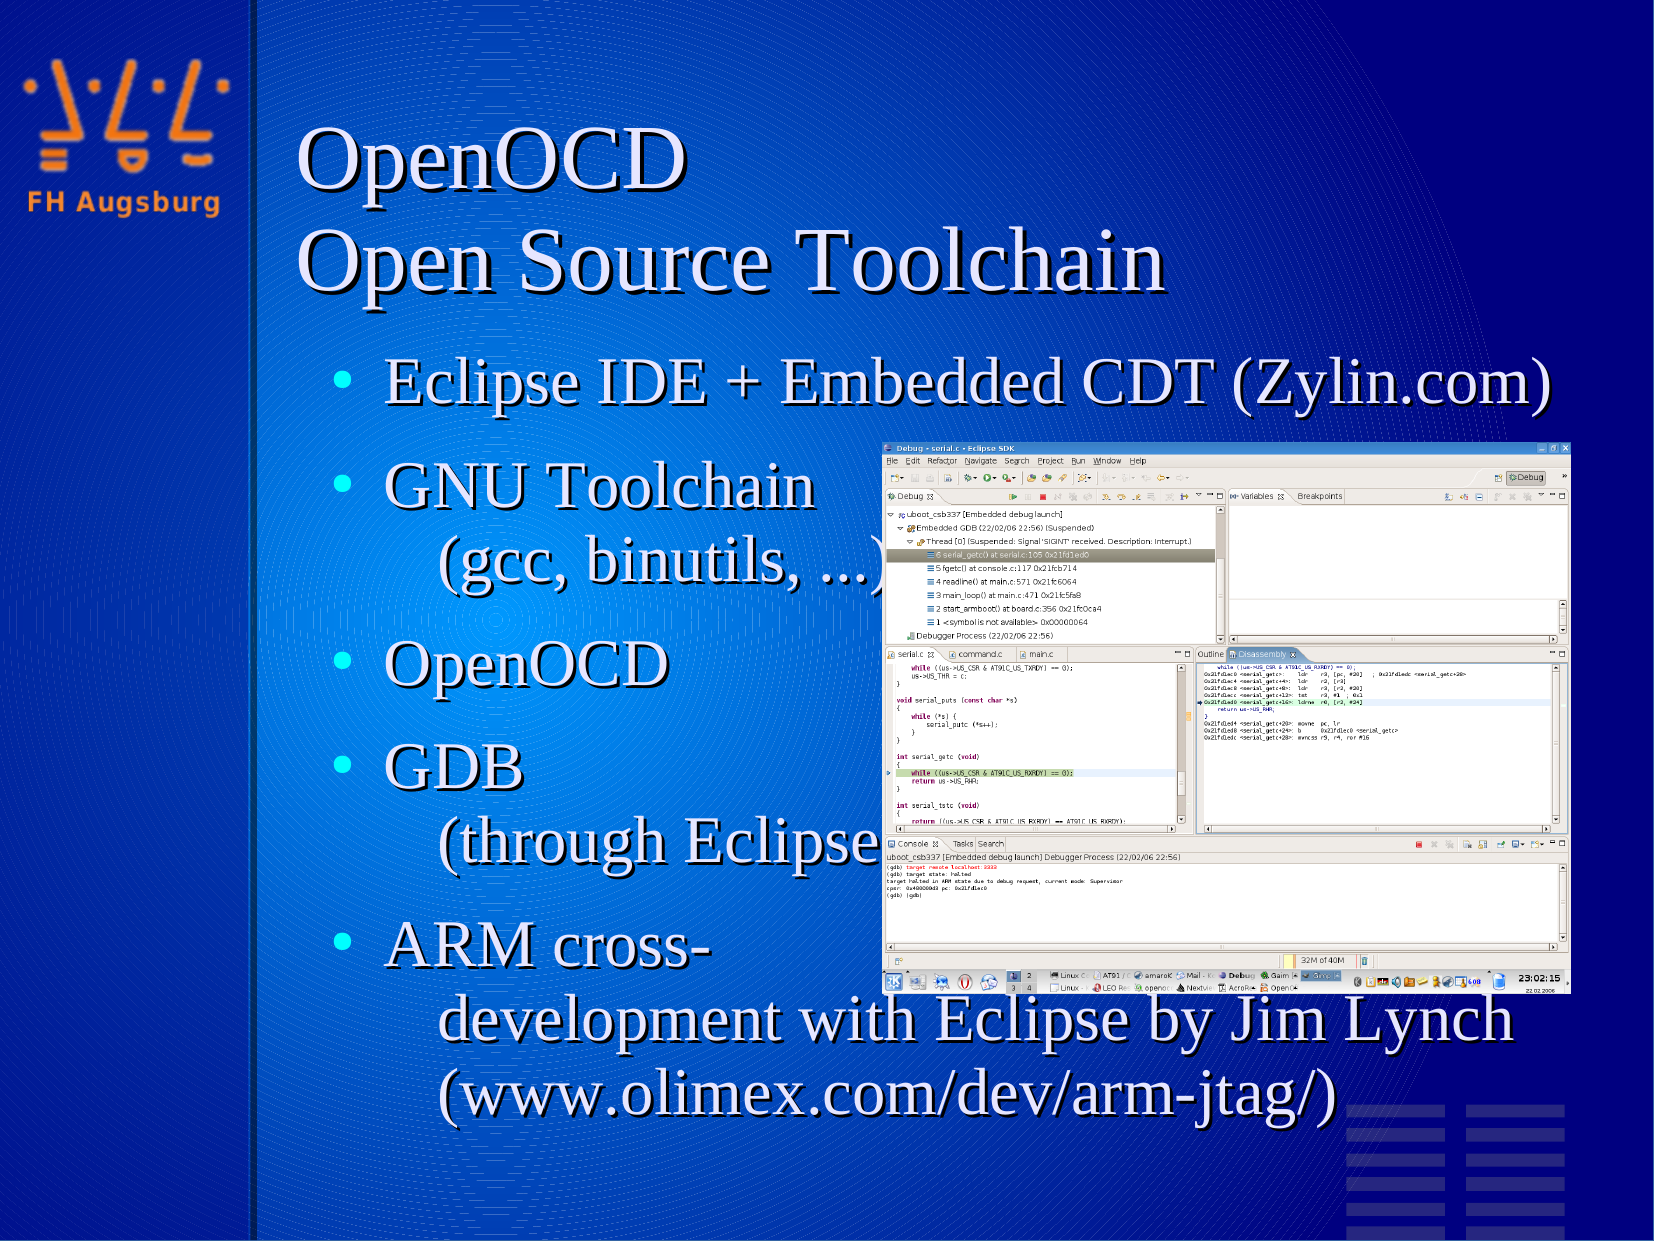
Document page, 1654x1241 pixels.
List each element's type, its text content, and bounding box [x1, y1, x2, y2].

title OpenOCD Open Source Toolchain [295, 97, 1533, 320]
list Eclipse IDE + Embedded CDT (Zylin.com) GNU Toolchain (gcc, binutils, ...) OpenOCD GDB (through Eclipse) ARM cross- development with Eclipse by Jim Lynch (www.olimex.com/dev/arm-jtag/) [295, 344, 1595, 1190]
picture [14, 58, 237, 227]
picture [882, 442, 1571, 994]
